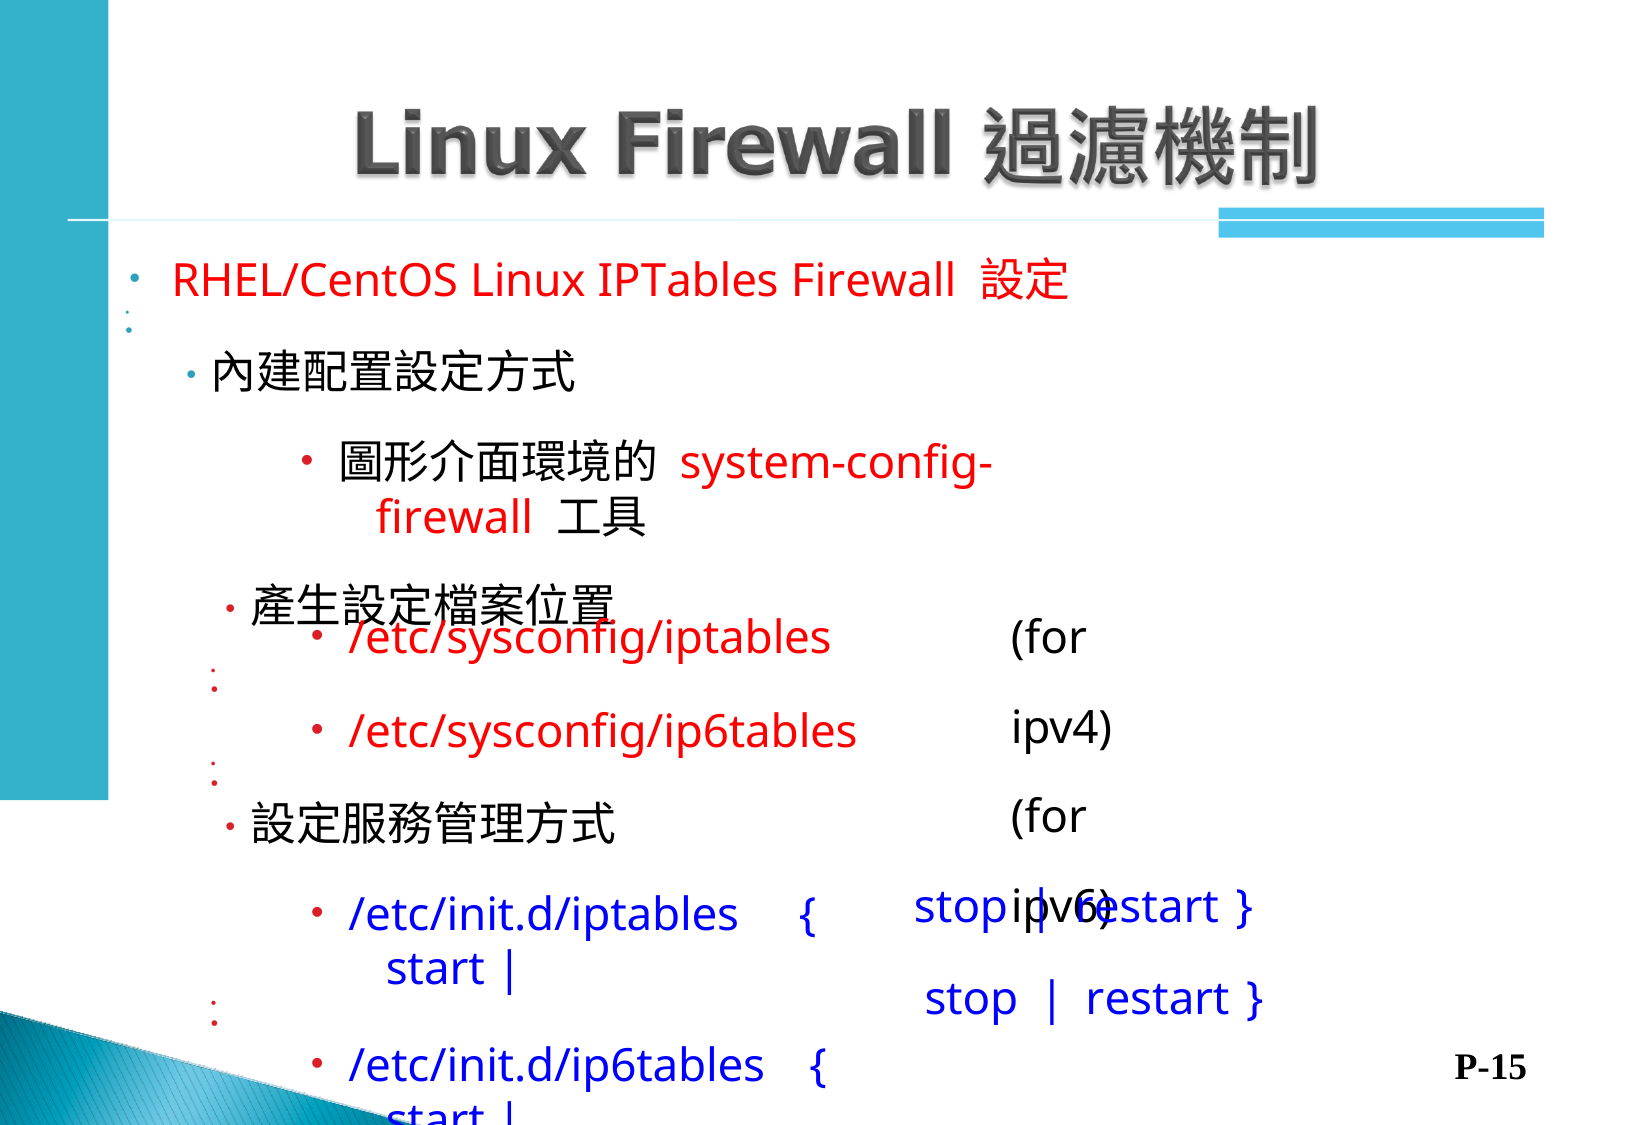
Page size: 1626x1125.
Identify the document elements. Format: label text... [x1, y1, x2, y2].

text_box /etc/sysconfig/iptables /etc/sysconfig/ip6tables • 設定服務管理方式 /etc/init.d/iptables { start | /etc/init.d/ip6tables { start | [210, 607, 899, 1024]
text_box [341, 81, 1330, 203]
text_box P-10 [1452, 1042, 1532, 1090]
text_box RHEL/CentOS Linux IPTables Firewall 設定 • 內建配置設定方式 圖形介面環境的 system-config-firewall 工具 • 產生設定檔案位置 [125, 250, 1133, 575]
text_box stop | restart } stop | restart } [911, 839, 1271, 1024]
text_box (for ipv4) (for ipv6) [1008, 573, 1202, 754]
